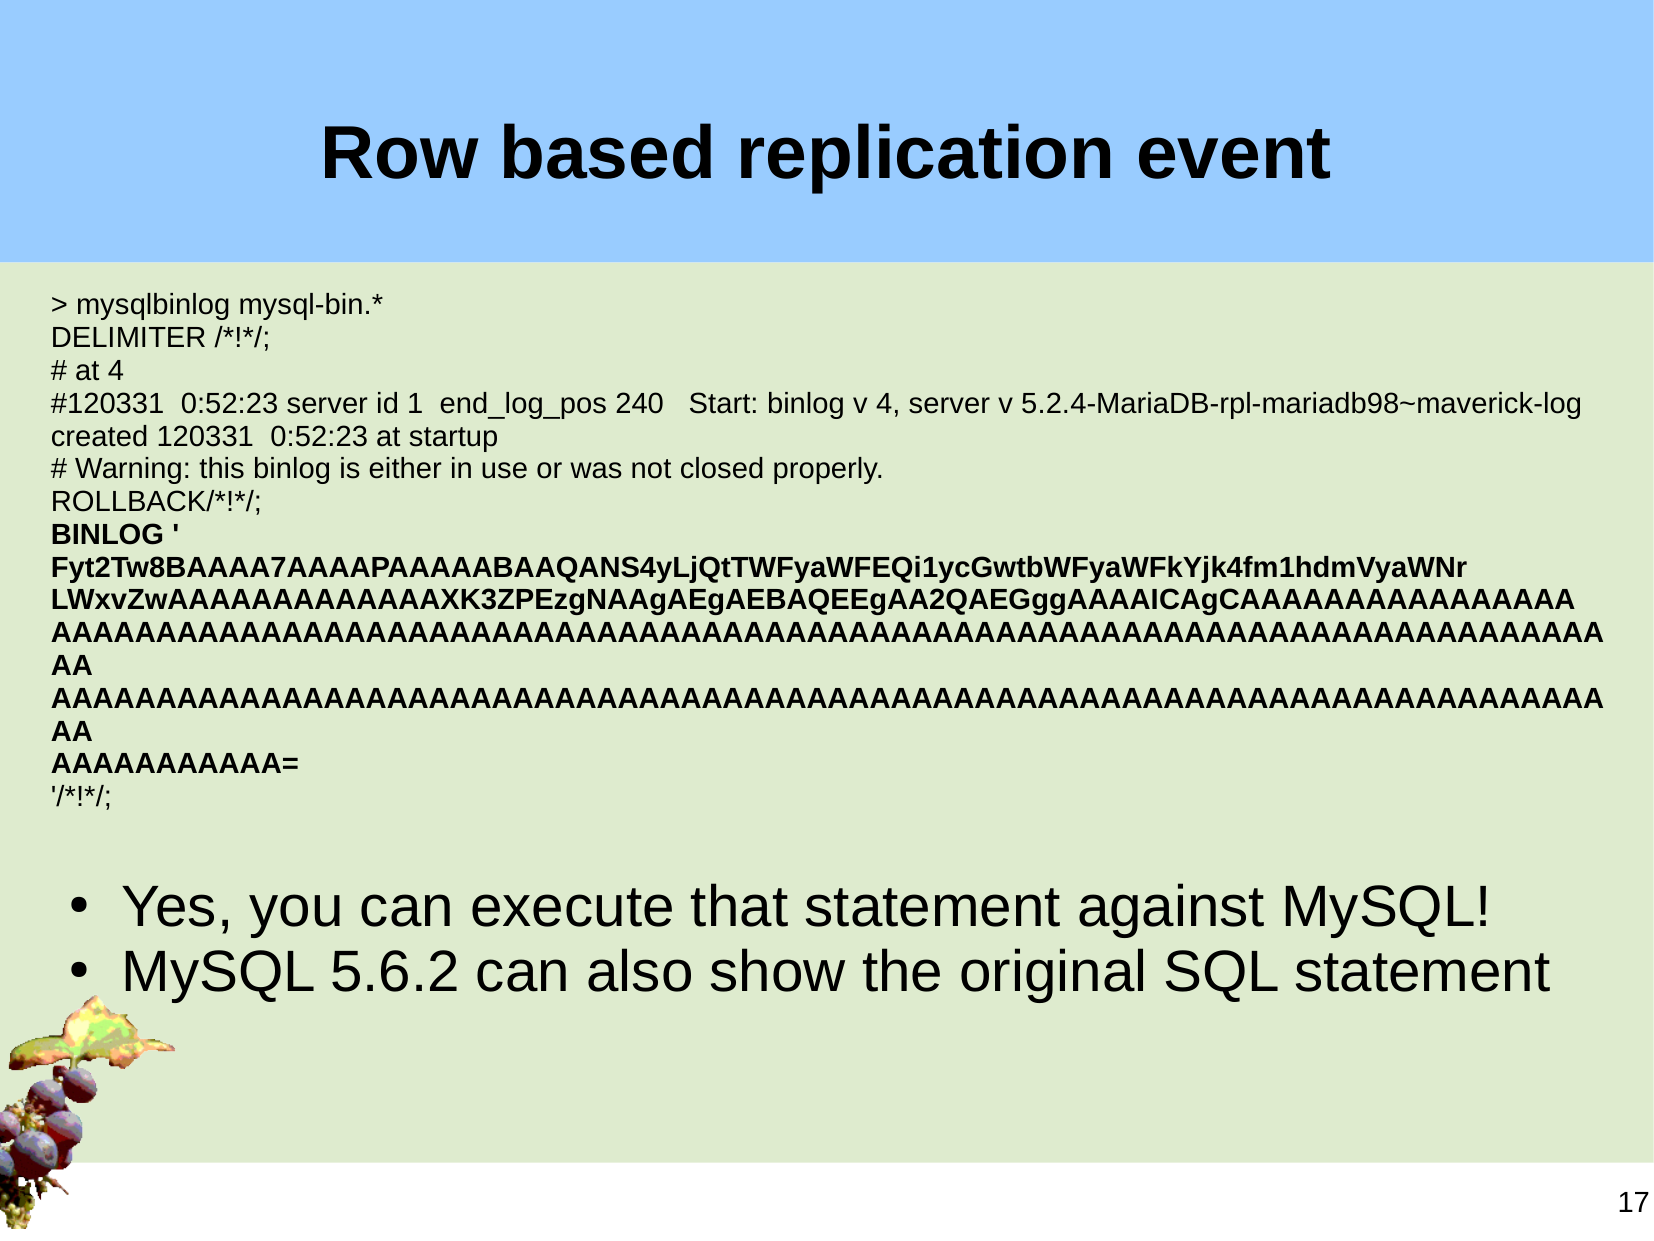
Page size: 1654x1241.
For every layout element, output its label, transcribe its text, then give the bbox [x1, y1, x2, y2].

title Row based replication event [82, 49, 1571, 257]
list > mysqlbinlog mysql-bin.* DELIMITER /*!*/; # at 4 #120331 0:52:23 server id 1 end_log_pos 240 Start: binlog v 4, server v 5.2.4-MariaDB-rpl-mariadb98~maverick-log created 120331 0:52:23 at startup # Warning: this binlog is either in use or was not closed properly. ROLLBACK/*!*/; BINLOG ' Fyt2Tw8BAAAA7AAAAPAAAAABAAQANS4yLjQtTWFyaWFEQi1ycGwtbWFyaWFkYjk4fm1hdmVyaWNr LWxvZwAAAAAAAAAAAAAXK3ZPEzgNAAgAEgAEBAQEEgAA2QAEGggAAAAICAgCAAAAAAAAAAAAAAAA AAAAAAAAAAAAAAAAAAAAAAAAAAAAAAAAAAAAAAAAAAAAAAAAAAAAAAAAAAAAAAAAAAAAAAAAAAAA AAAAAAAAAAAAAAAAAAAAAAAAAAAAAAAAAAAAAAAAAAAAAAAAAAAAAAAAAAAAAAAAAAAAAAAAAAAA AAAAAAAAAAA= '/*!*/; Yes, you can execute that statement against MySQL! MySQL 5.6.2 can also show the original SQL statement [50, 288, 1621, 1060]
picture [0, 990, 188, 1229]
